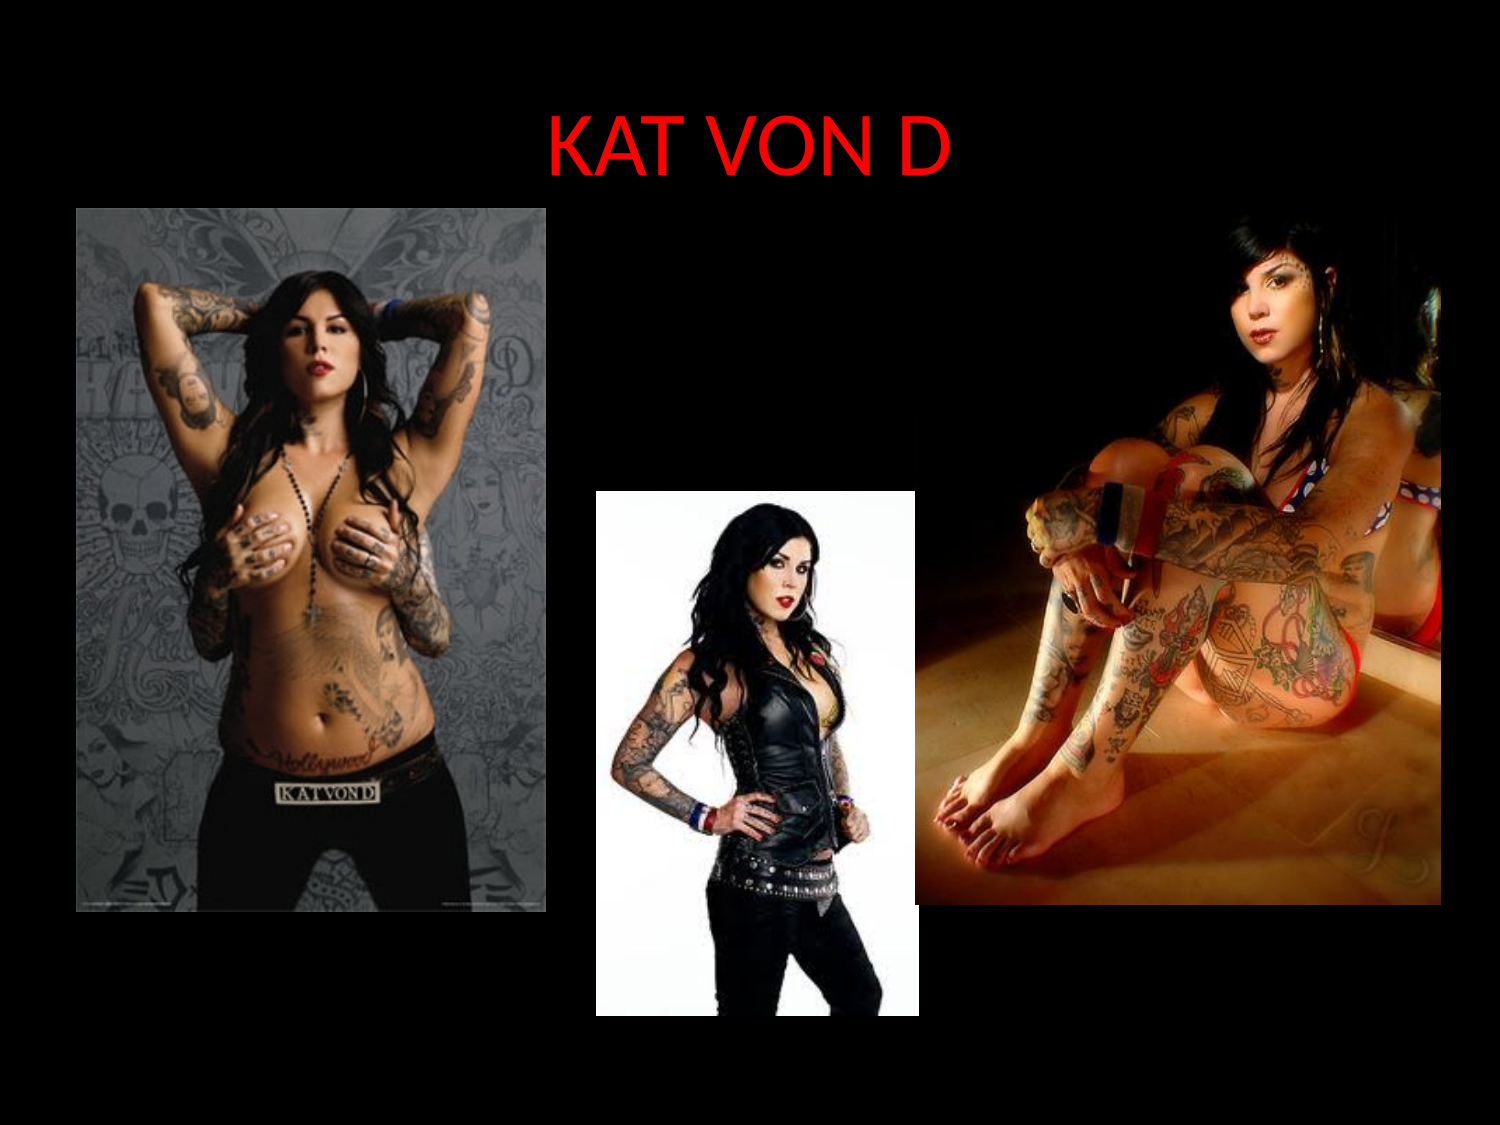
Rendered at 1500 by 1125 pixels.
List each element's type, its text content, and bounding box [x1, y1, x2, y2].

picture [596, 184, 1441, 1016]
picture [76, 208, 546, 912]
title KAT VON D [75, 45, 1425, 233]
